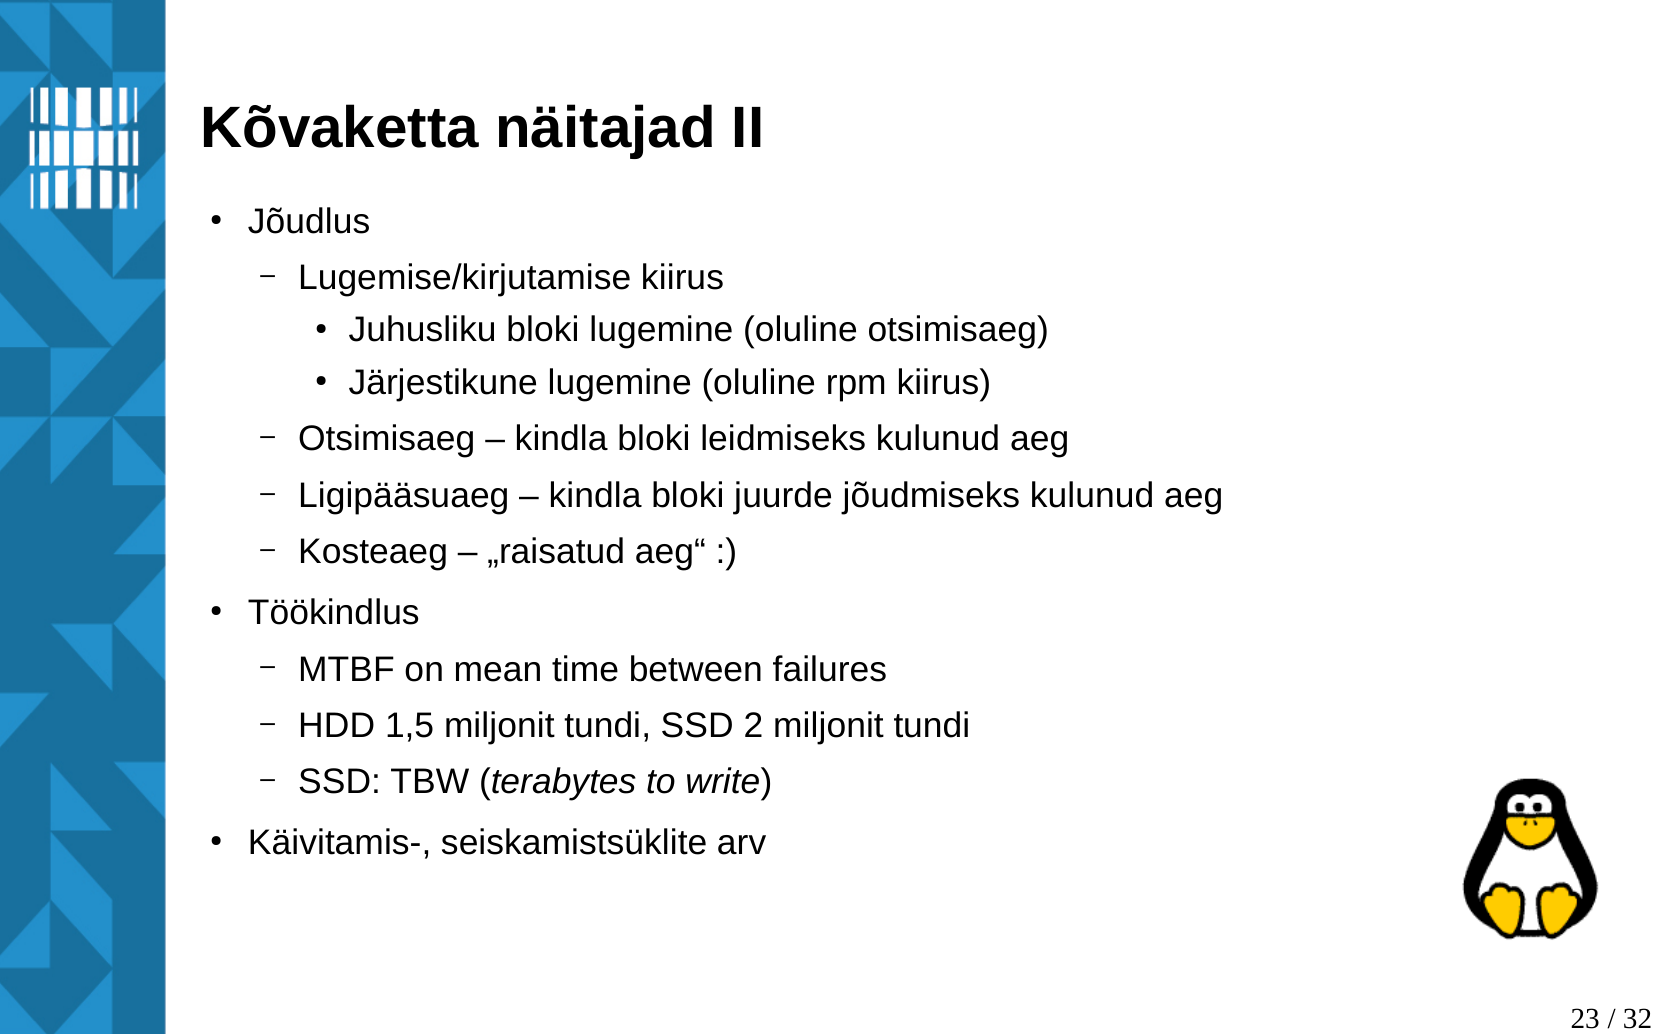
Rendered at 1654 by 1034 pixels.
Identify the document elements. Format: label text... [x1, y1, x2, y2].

title Kõvaketta näitajad II [200, 41, 1548, 200]
list Jõudlus Lugemise/kirjutamise kiirus Juhusliku bloki lugemine (oluline otsimisaeg) Järjestikune lugemine (oluline rpm kiirus) Otsimisaeg – kindla bloki leidmiseks kulunud aeg Ligipääsuaeg – kindla bloki juurde jõudmiseks kulunud aeg Kosteaeg – „raisatud aeg“ :) Töökindlus MTBF on mean time between failures HDD 1,5 miljonit tundi, SSD 2 miljonit tundi SSD: TBW (terabytes to write) Käivitamis-, seiskamistsüklite arv [197, 200, 1548, 863]
picture [1416, 731, 1642, 957]
